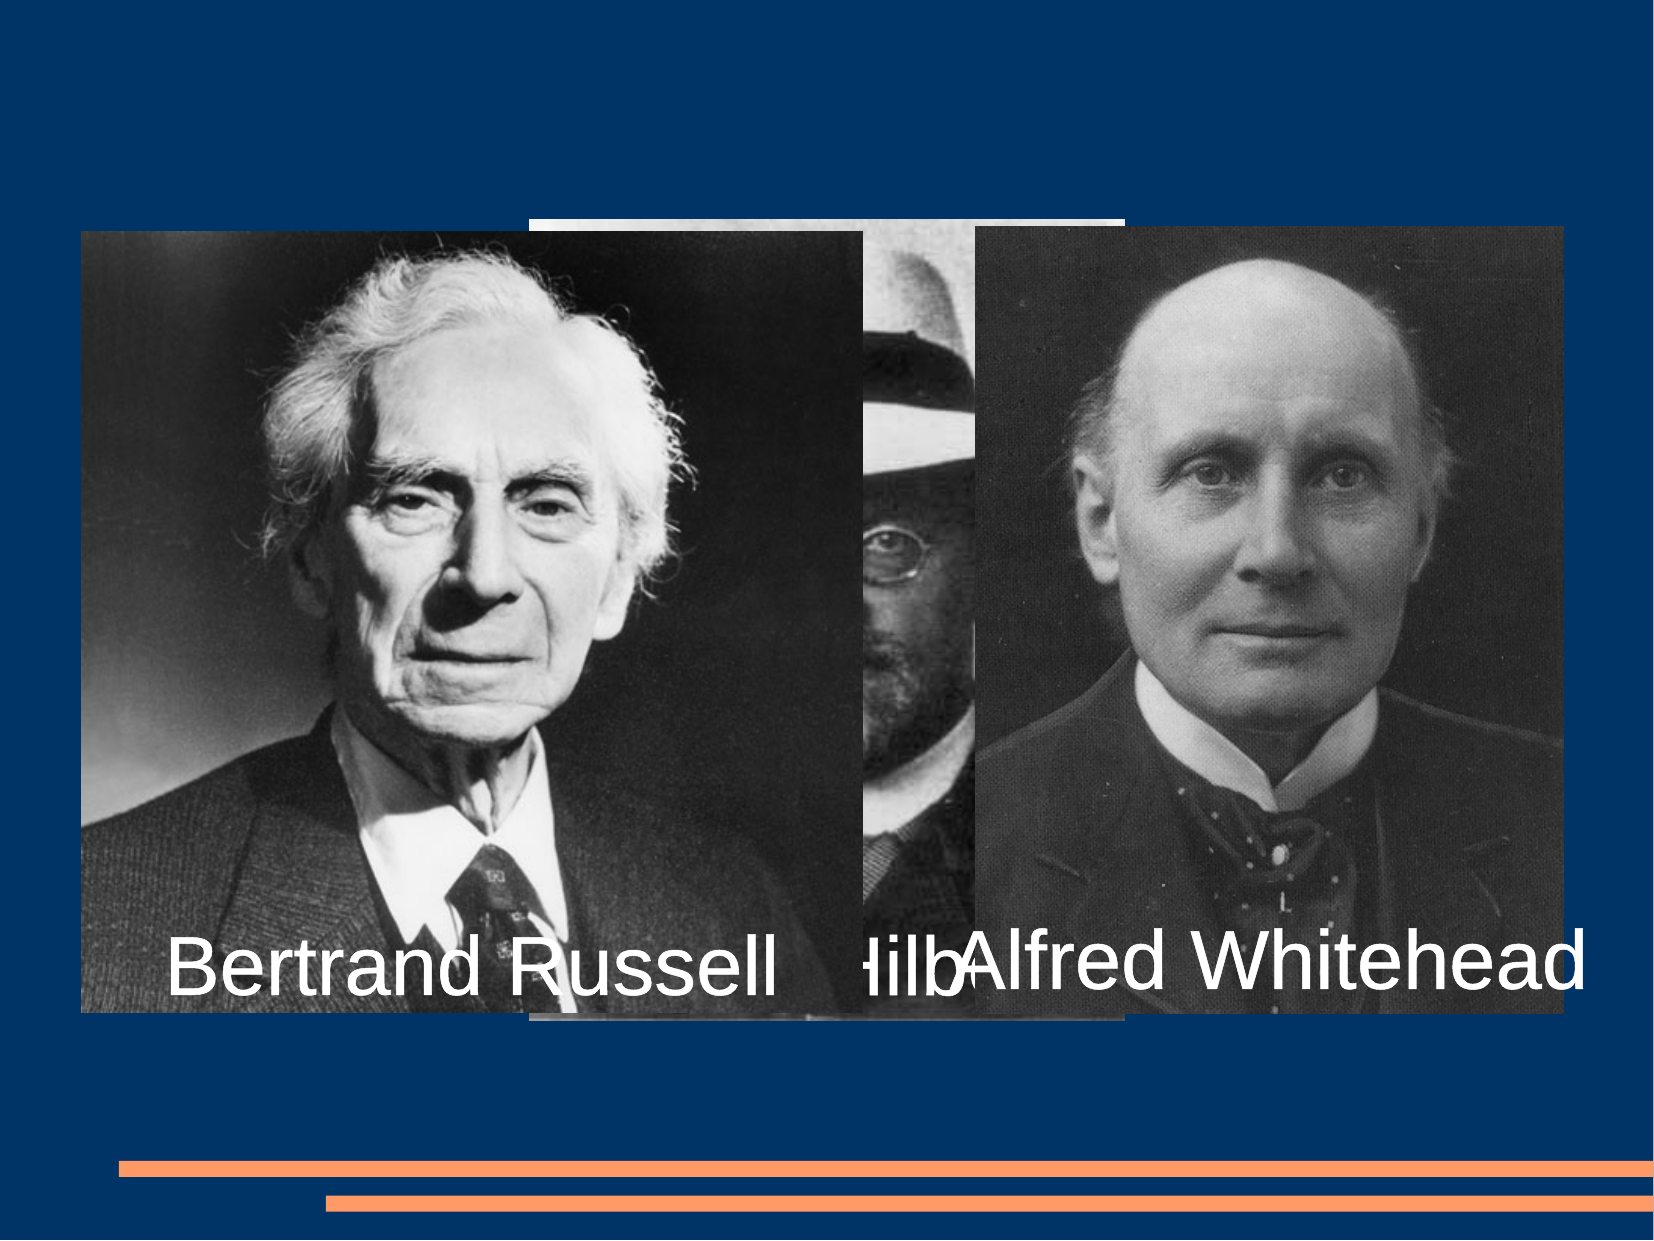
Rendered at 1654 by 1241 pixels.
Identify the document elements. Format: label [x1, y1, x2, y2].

picture [81, 219, 1564, 1021]
